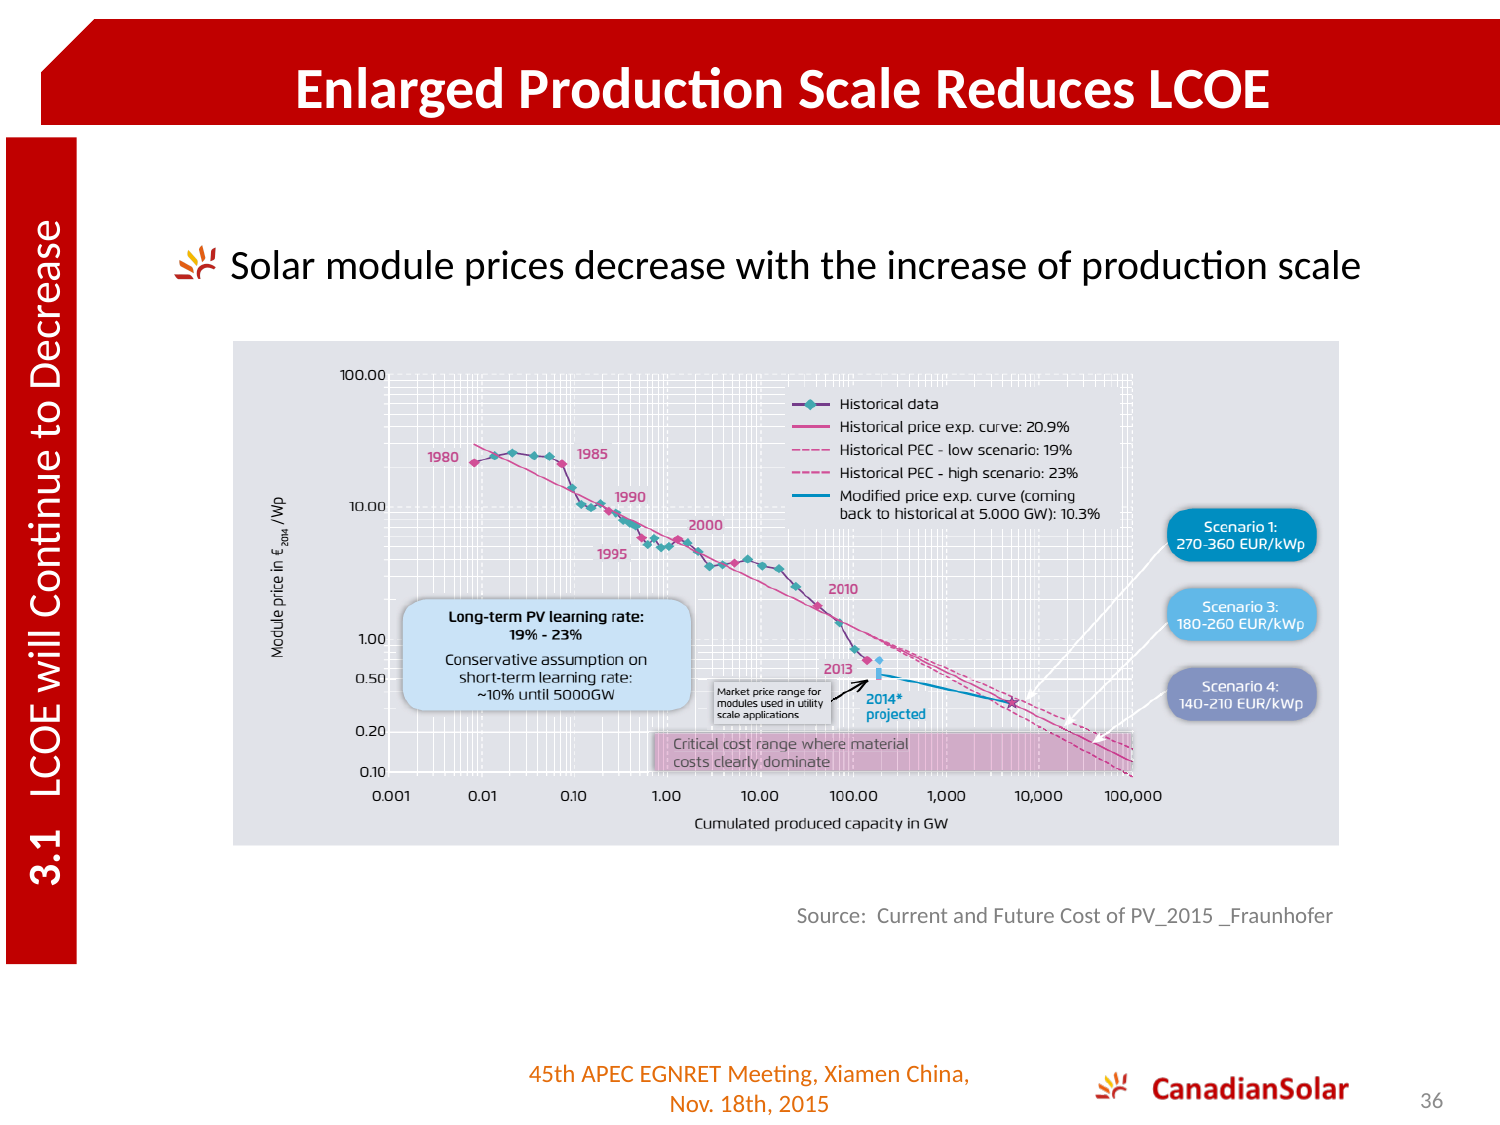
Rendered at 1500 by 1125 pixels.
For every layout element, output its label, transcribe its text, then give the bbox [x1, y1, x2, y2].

text_box Solar module prices decrease with the increase of production scale [159, 205, 1500, 296]
picture [230, 339, 1341, 846]
picture [1080, 1046, 1377, 1125]
footer 45th APEC EGNRET Meeting, Xiamen China, Nov. 18th, 2015 [512, 1057, 988, 1118]
picture [174, 245, 217, 281]
text_box 3.1 LCOE will Continue to Decrease [6, 137, 77, 965]
text_box Enlarged Production Scale Reduces LCOE [41, 19, 1500, 126]
text_box Source: Current and Future Cost of PV_2015 _Fraunhofer [782, 893, 1350, 936]
slide_number <編號> [1108, 1069, 1459, 1125]
